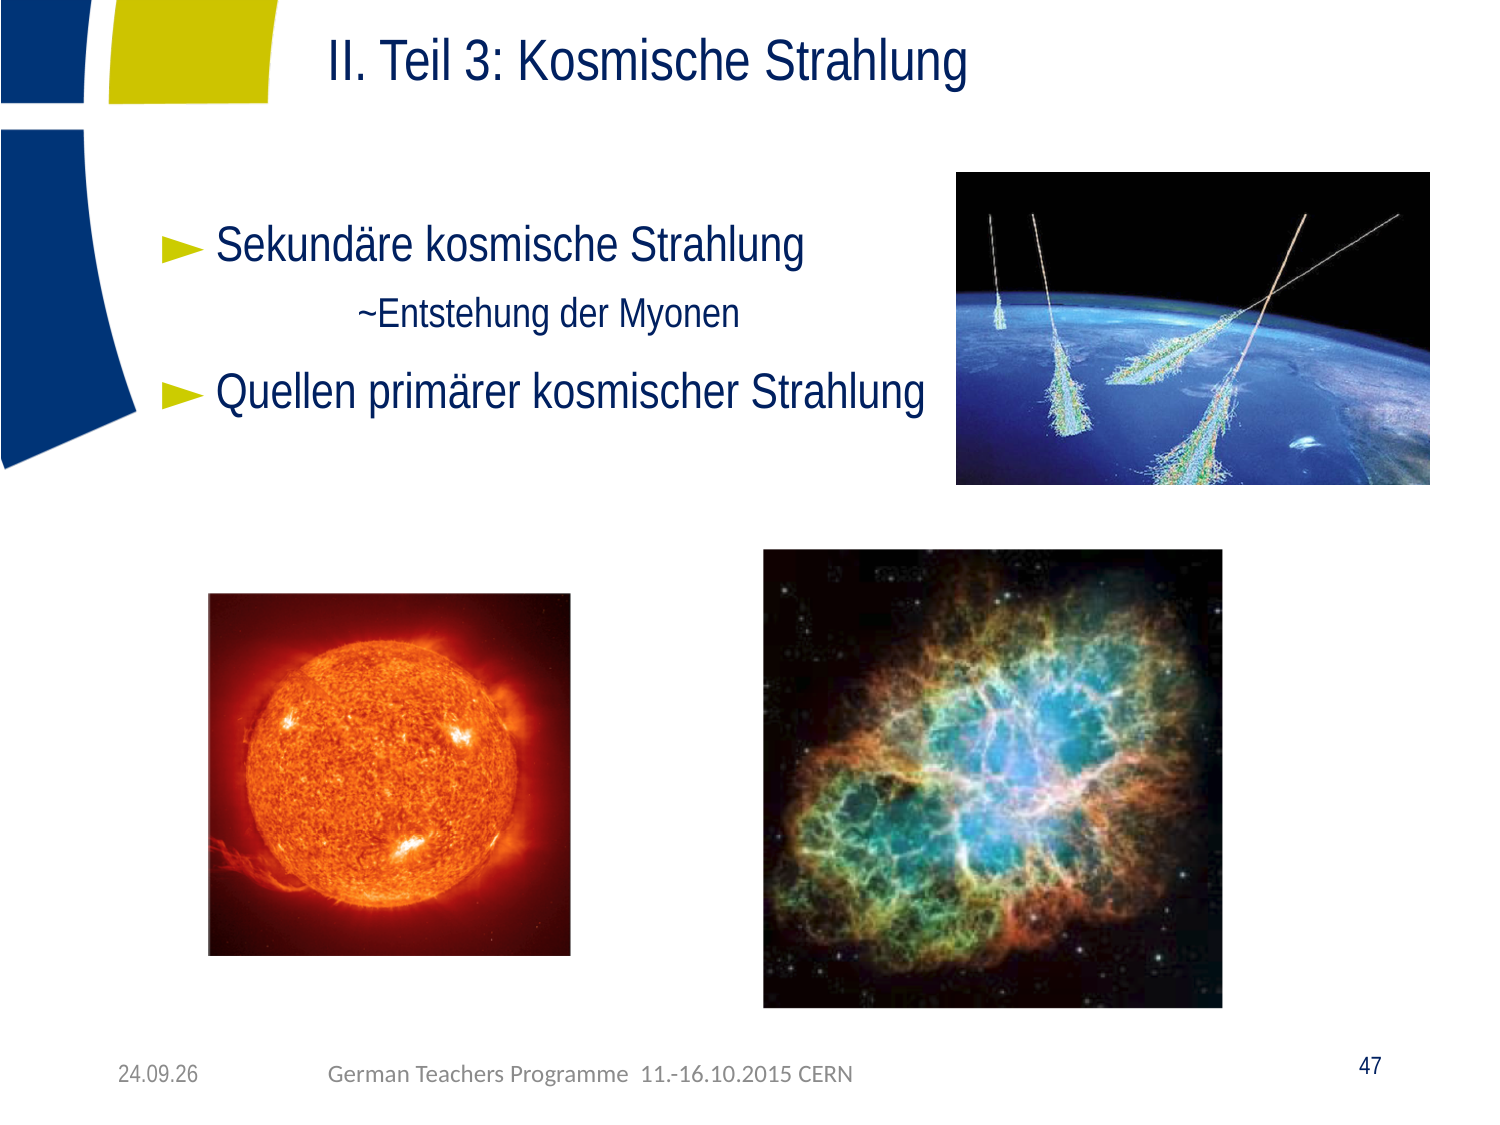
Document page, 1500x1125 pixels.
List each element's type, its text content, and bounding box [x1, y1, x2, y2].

slide_number <Foliennummer> [1059, 1042, 1397, 1103]
picture [0, 0, 1500, 1125]
footer German Teachers Programme 11.-16.10.2015 CERN [312, 1042, 987, 1103]
slide_number 14.10.15 [103, 1042, 290, 1103]
list Sekundäre kosmische Strahlung ~Entstehung der Myonen Quellen primärer kosmischer Strahlung [129, 125, 1367, 815]
title II. Teil 3: Kosmische Strahlung [312, 0, 1400, 114]
